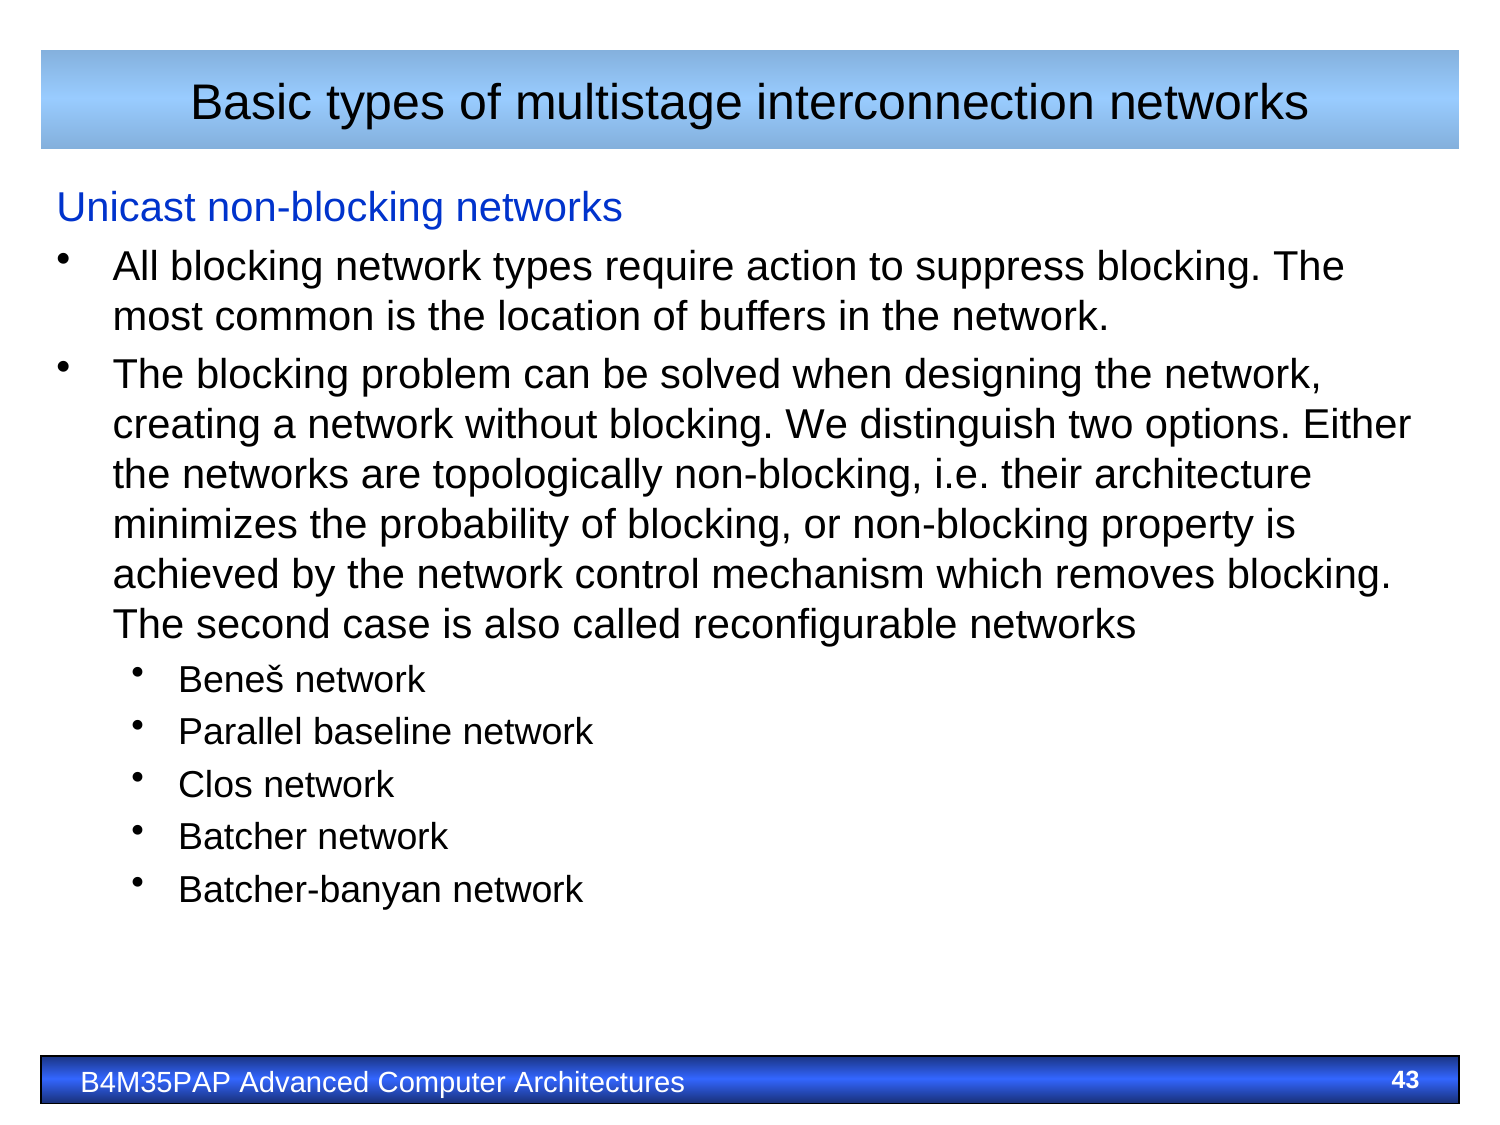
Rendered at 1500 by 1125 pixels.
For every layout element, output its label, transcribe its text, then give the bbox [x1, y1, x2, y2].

title Basic types of multistage interconnection networks [41, 50, 1459, 149]
list Unicast non-blocking networks All blocking network types require action to suppress blocking. The most common is the location of buffers in the network. The blocking problem can be solved when designing the network, creating a network without blocking. We distinguish two options. Either the networks are topologically non-blocking, i.e. their architecture minimizes the probability of blocking, or non-blocking property is achieved by the network control mechanism which removes blocking. The second case is also called reconfigurable networks Beneš network Parallel baseline network Clos network Batcher network Batcher-banyan network [41, 172, 1459, 1000]
